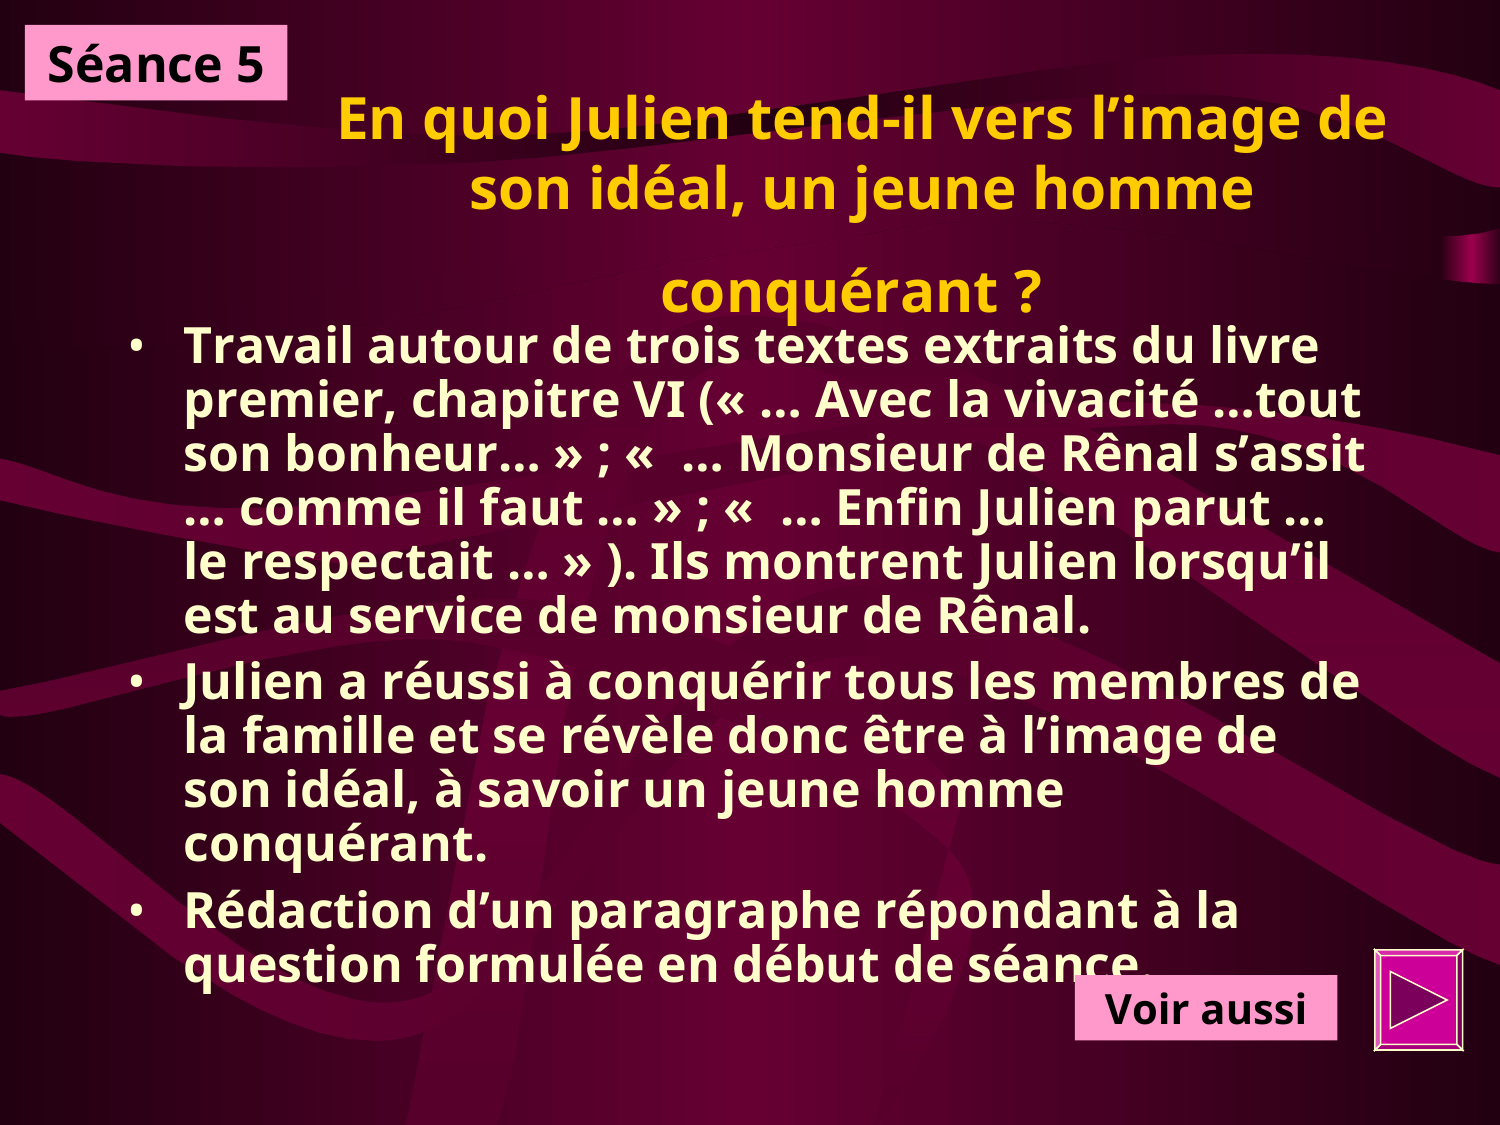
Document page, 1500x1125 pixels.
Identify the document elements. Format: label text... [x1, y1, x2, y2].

text_box Séance 5 [24, 24, 288, 101]
list Travail autour de trois textes extraits du livre premier, chapitre VI (« … Avec la vivacité …tout son bonheur… » ; « … Monsieur de Rênal s’assit … comme il faut … » ; « … Enfin Julien parut … le respectait … » ). Ils montrent Julien lorsqu’il est au service de monsieur de Rênal. Julien a réussi à conquérir tous les membres de la famille et se révèle donc être à l’image de son idéal, à savoir un jeune homme conquérant. Rédaction d’un paragraphe répondant à la question formulée en début de séance. [112, 312, 1388, 988]
text_box [1375, 949, 1463, 1051]
title En quoi Julien tend-il vers l’image de son idéal, un jeune homme conquérant ? [262, 108, 1463, 304]
text_box Voir aussi [1074, 975, 1338, 1041]
